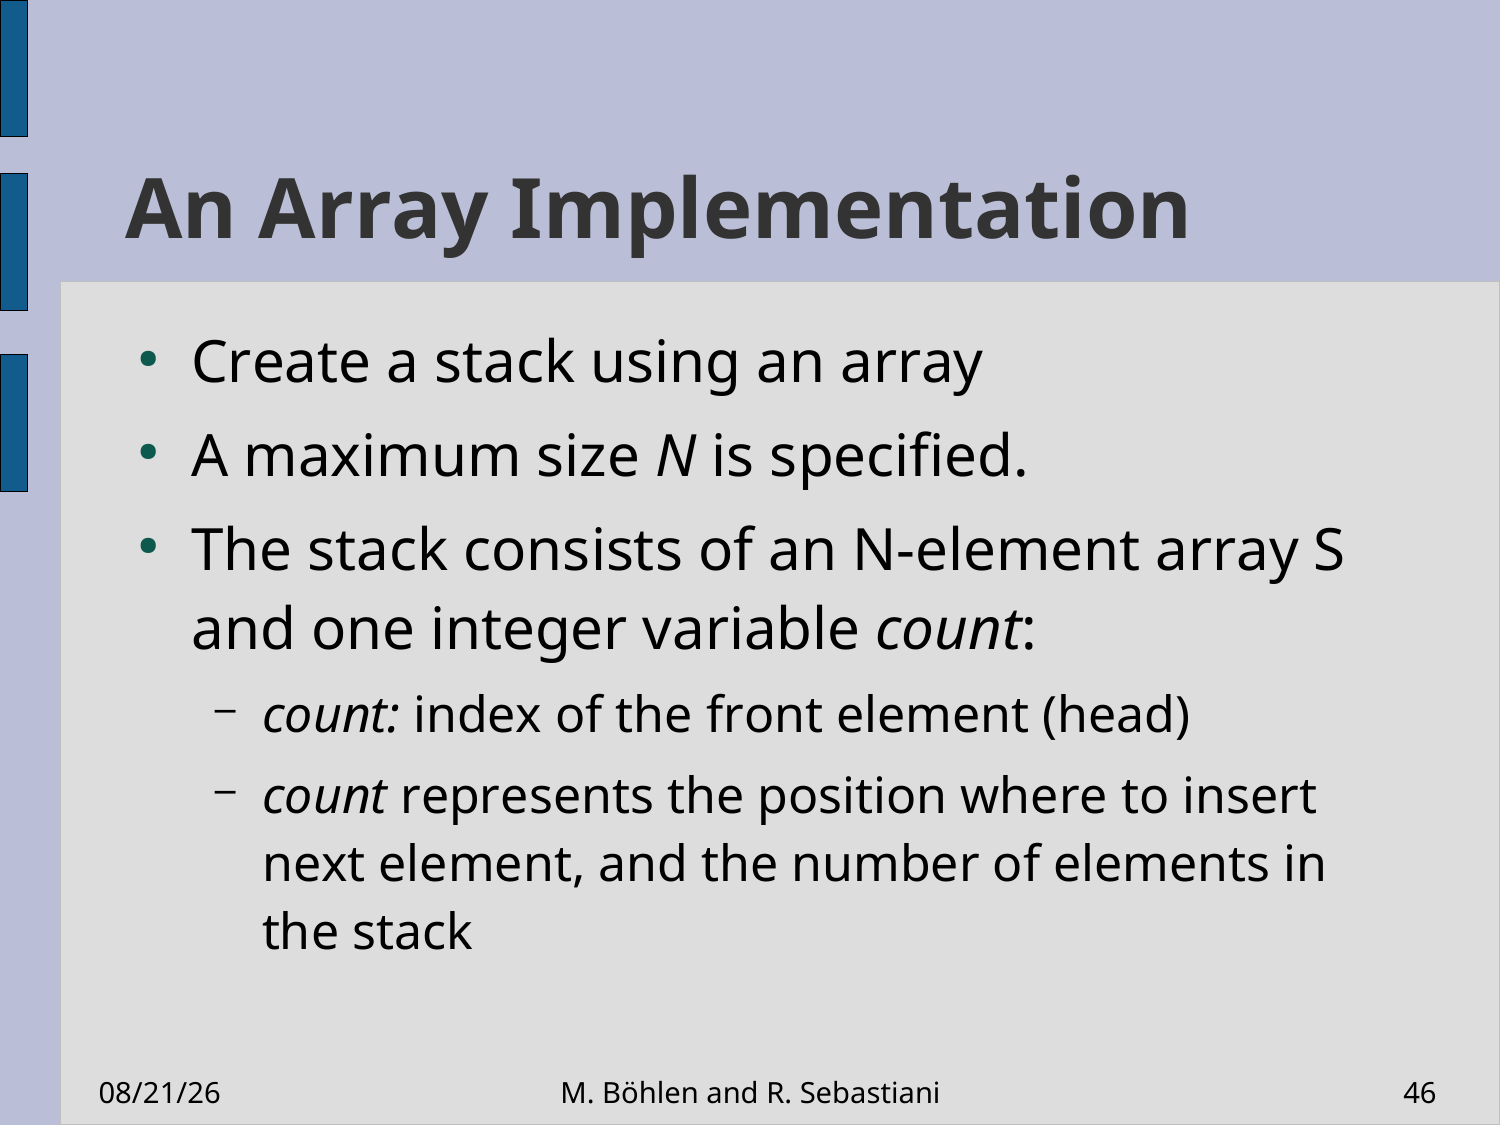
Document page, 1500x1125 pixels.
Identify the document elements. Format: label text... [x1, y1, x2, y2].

list Create a stack using an array A maximum size N is specified. The stack consists of an N-element array S and one integer variable count: count: index of the front element (head) count represents the position where to insert next element, and the number of elements in the stack [105, 312, 1387, 1037]
title An Array Implementation [110, 67, 1392, 271]
